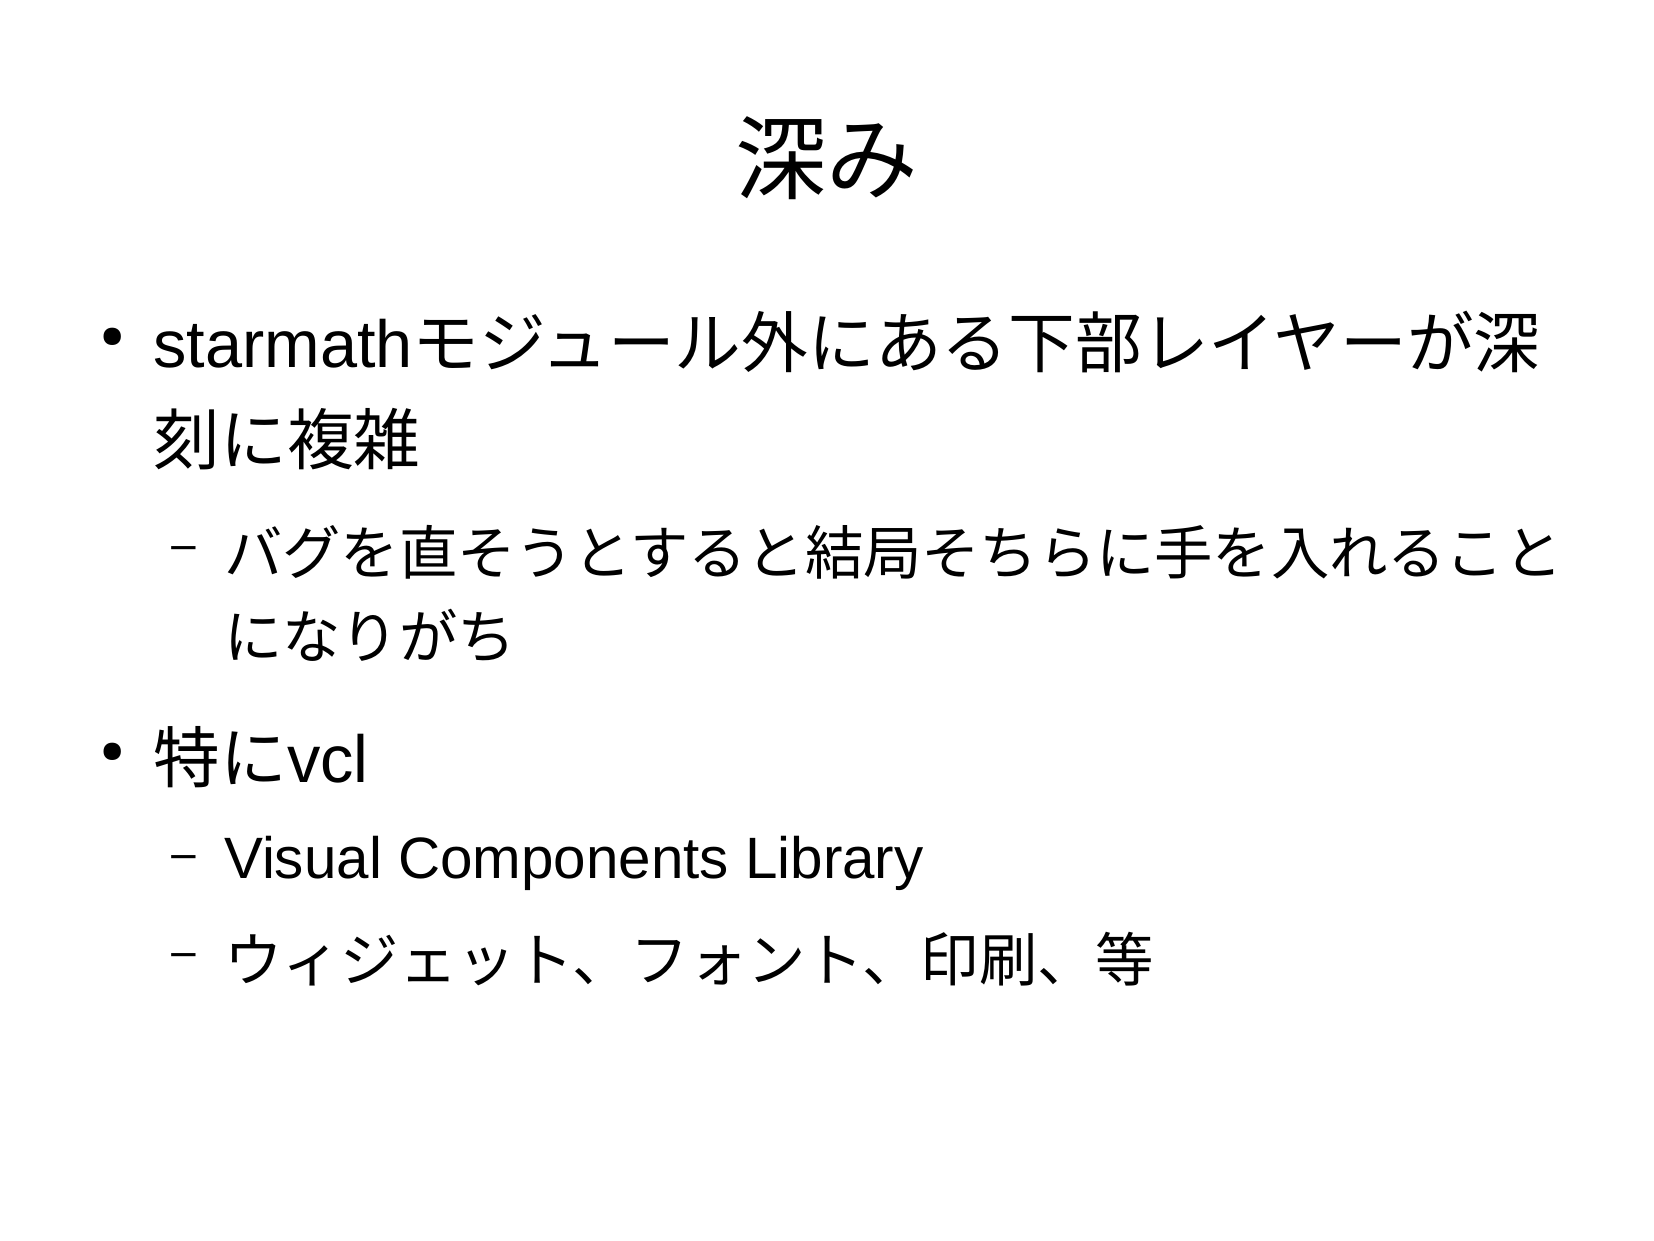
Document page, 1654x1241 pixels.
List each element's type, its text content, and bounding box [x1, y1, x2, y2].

title 深み [82, 49, 1571, 257]
list starmathモジュール外にある下部レイヤーが深刻に複雑 バグを直そうとすると結局そちらに手を入れることになりがち 特にvcl Visual Components Library ウィジェット、フォント、印刷、等 [82, 290, 1571, 1010]
